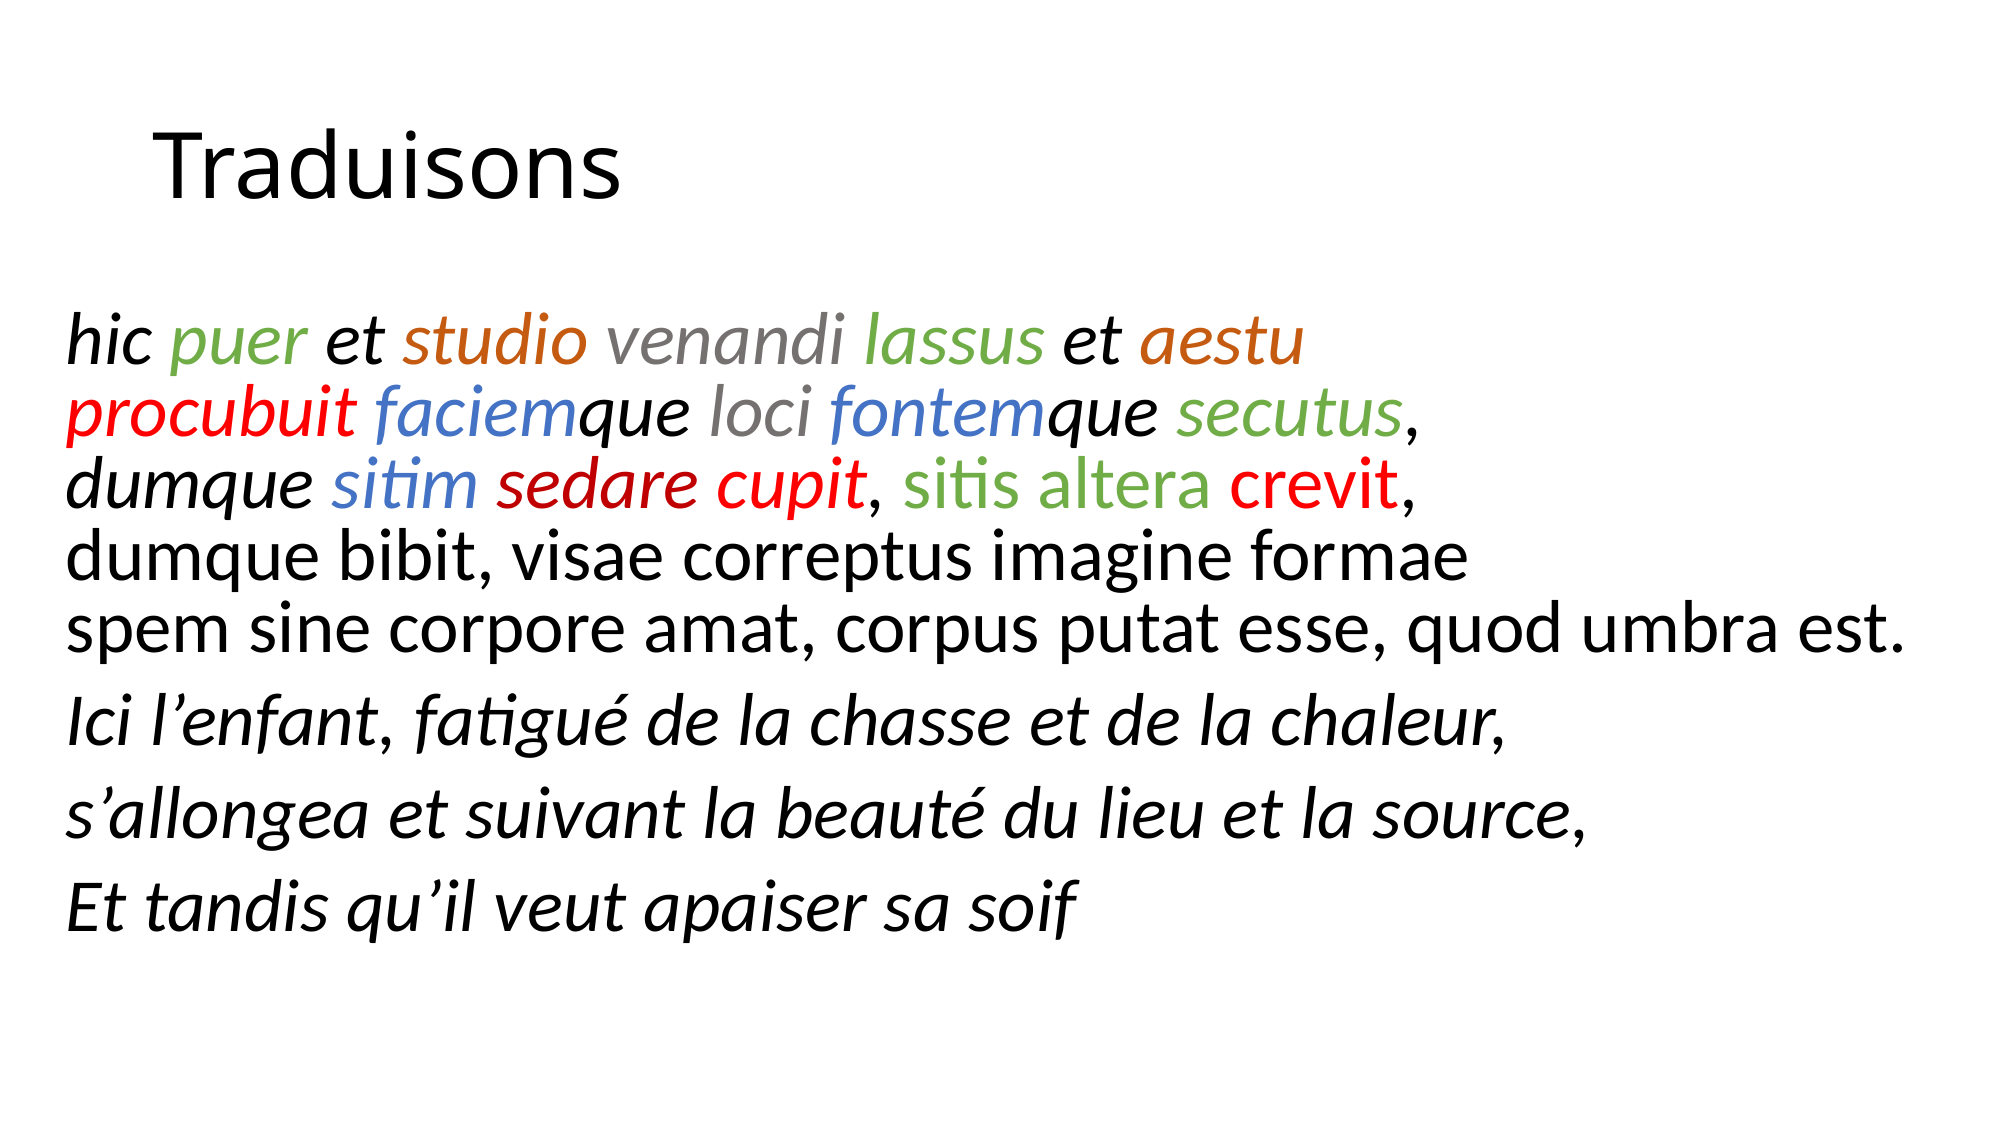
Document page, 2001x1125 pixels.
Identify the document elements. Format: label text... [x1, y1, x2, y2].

list hic puer et studio venandi lassus et aestu procubuit faciemque loci fontemque secutus, dumque sitim sedare cupit, sitis altera crevit, dumque bibit, visae correptus imagine formae spem sine corpore amat, corpus putat esse, quod umbra est. Ici l’enfant, fatigué de la chasse et de la chaleur, s’allongea et suivant la beauté du lieu et la source, Et tandis qu’il veut apaiser sa soif [50, 299, 1956, 1014]
title Traduisons [137, 59, 1863, 278]
